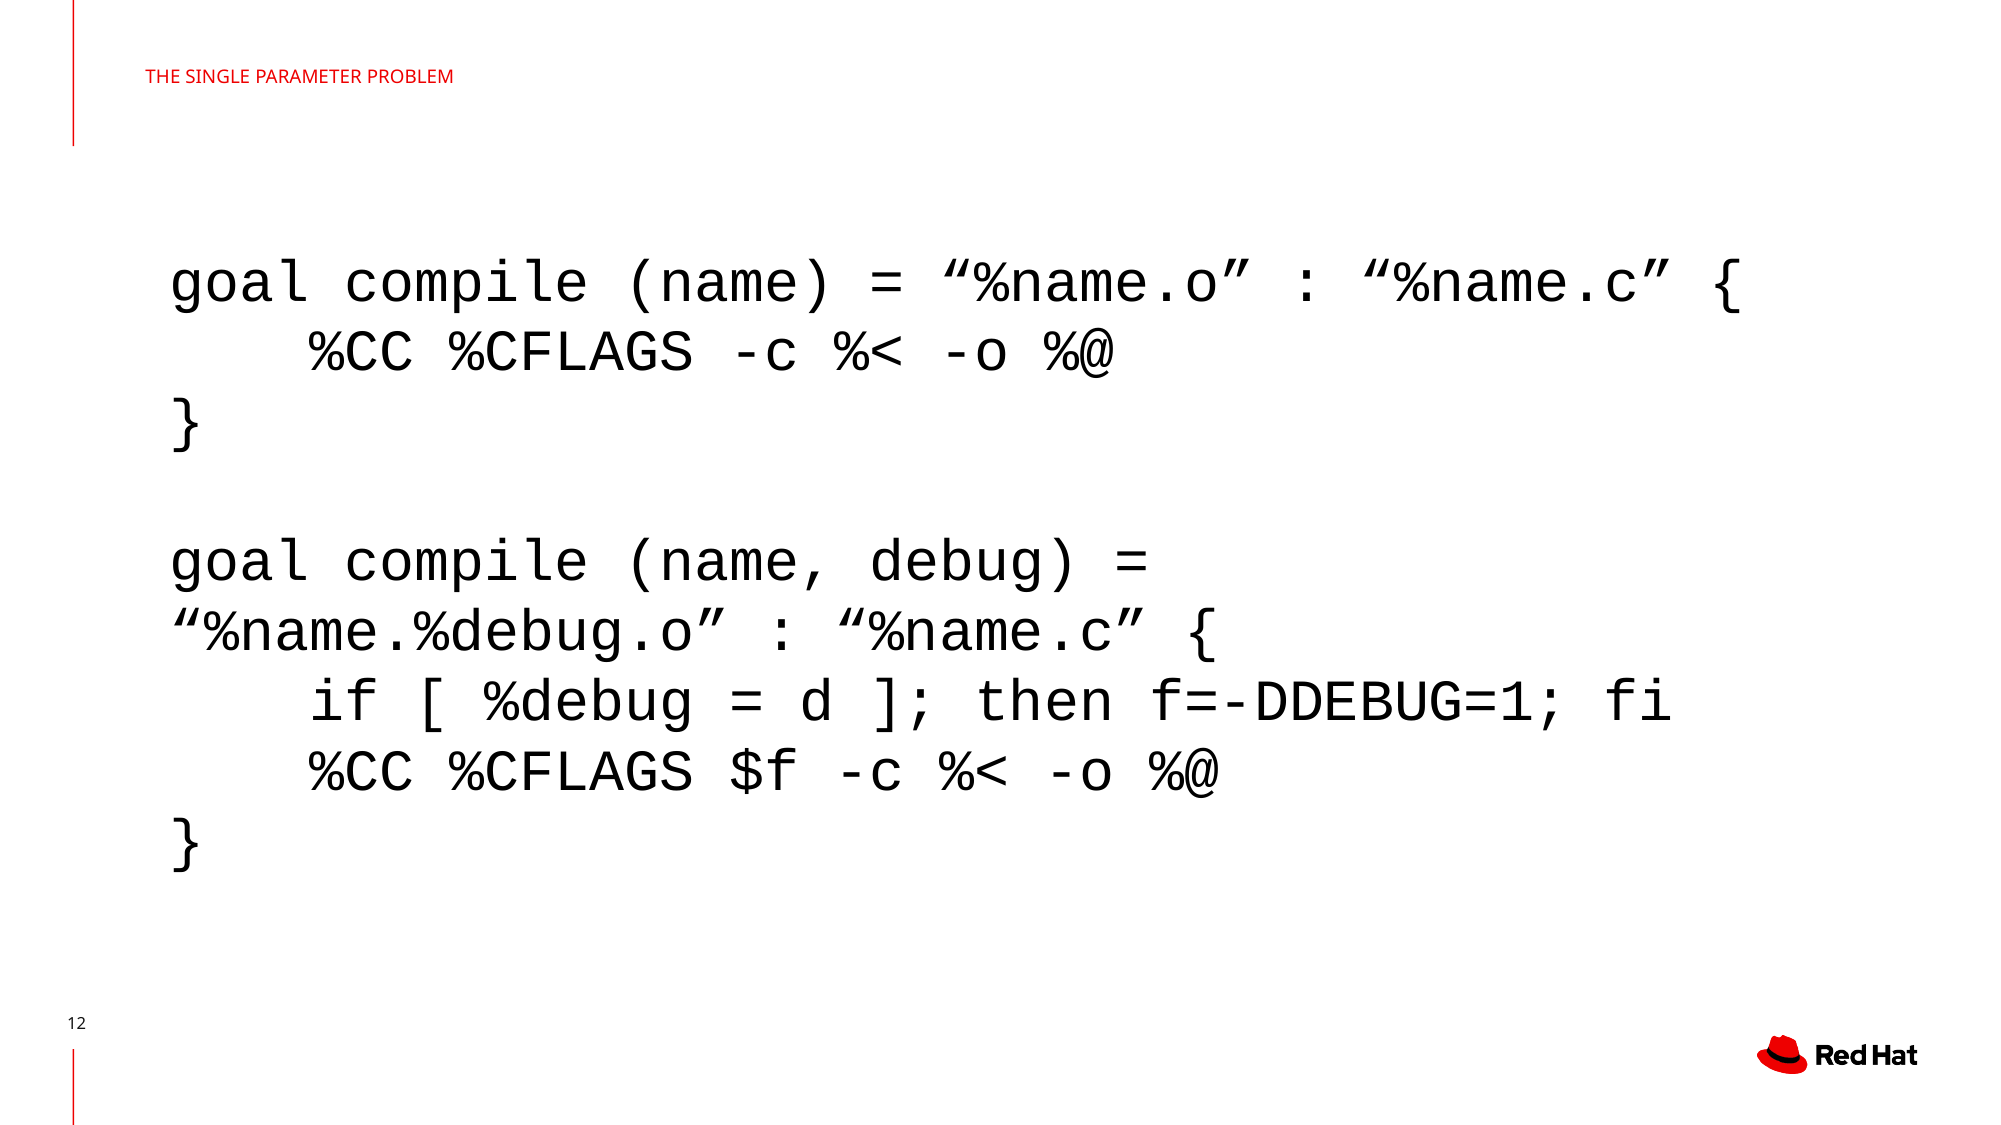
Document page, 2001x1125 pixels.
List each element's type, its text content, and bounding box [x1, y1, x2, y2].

text_box THE SINGLE PARAMETER PROBLEM [73, 9, 918, 144]
picture [1757, 1035, 1918, 1074]
text_box goal compile (name) = “%name.o” : “%name.c” { %CC %CFLAGS -c %< -o %@ } goal compile (name, debug) = “%name.%debug.o” : “%name.c” { if [ %debug = d ]; then f=-DDEBUG=1; fi %CC %CFLAGS $f -c %< -o %@ } [154, 235, 1807, 880]
